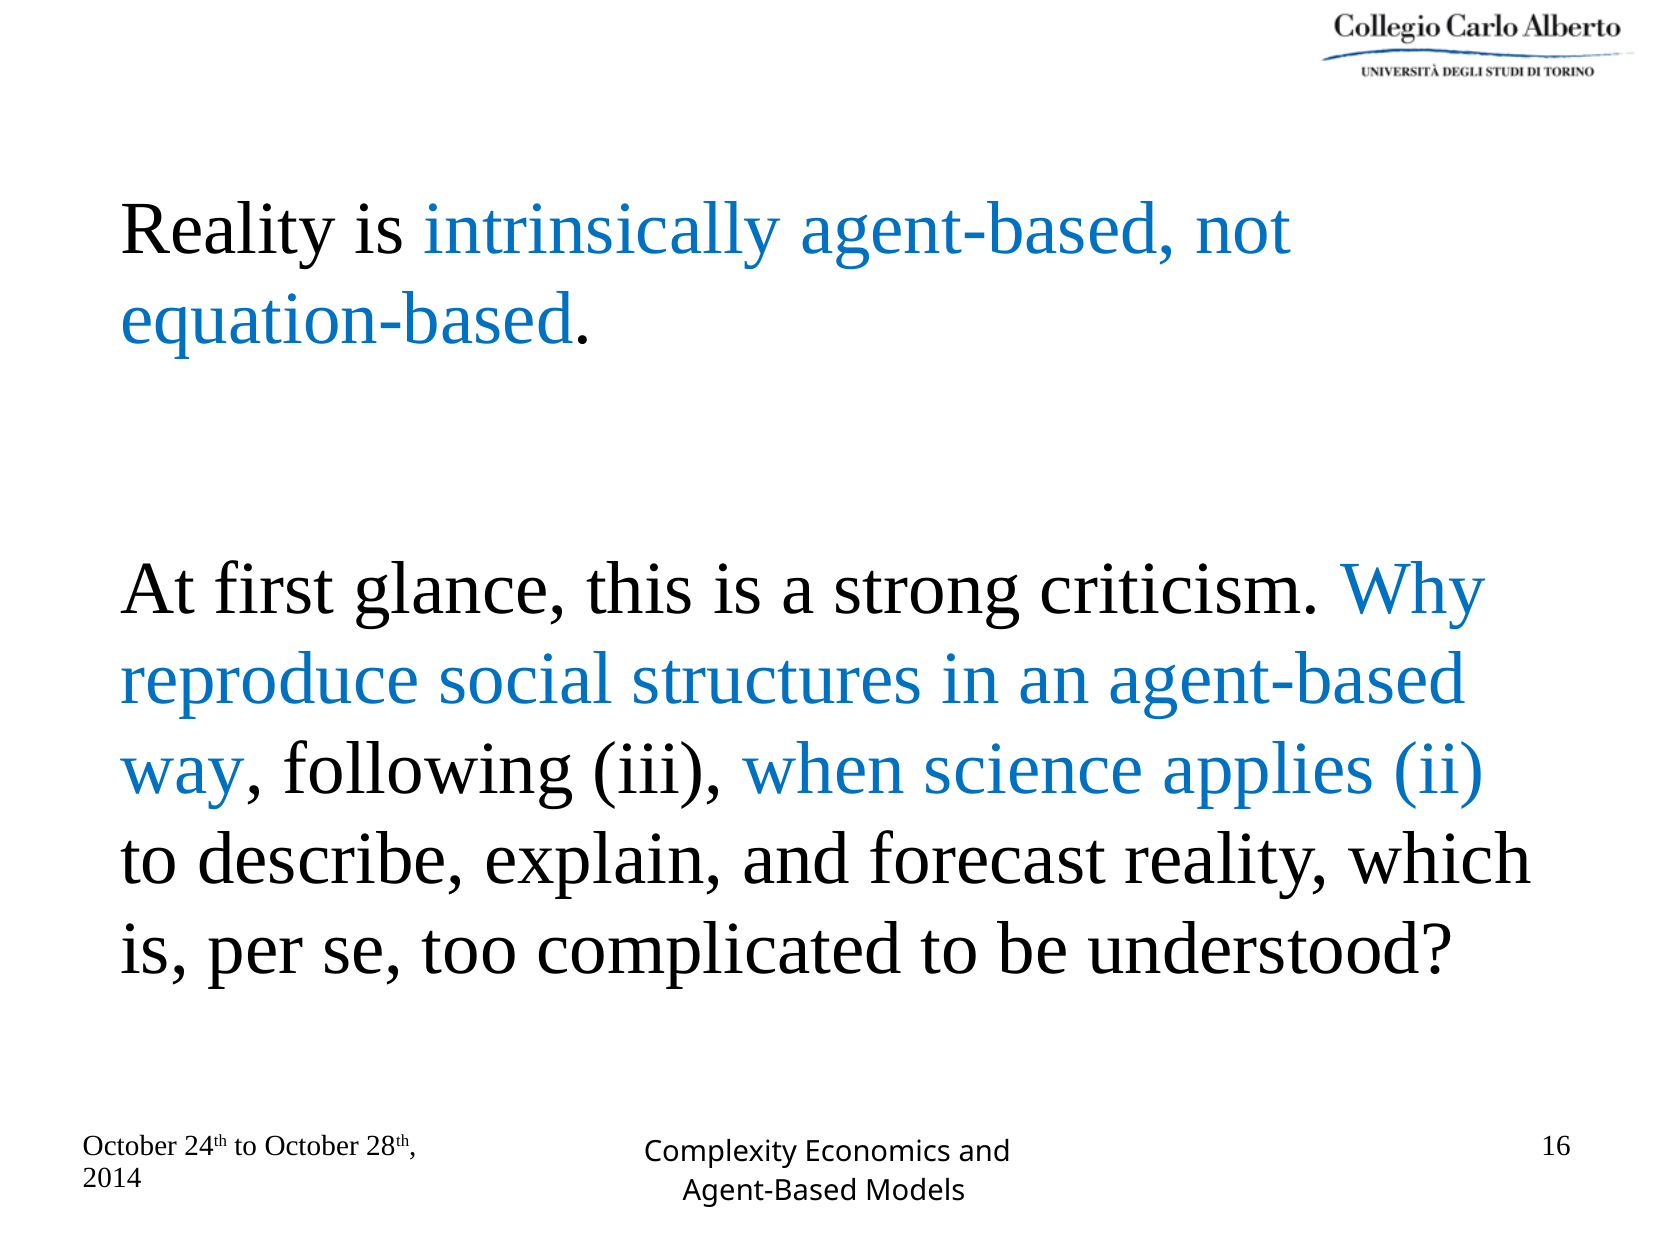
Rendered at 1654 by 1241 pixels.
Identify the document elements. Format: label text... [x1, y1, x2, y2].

text_box Reality is intrinsically agent-based, not equation-based. At first glance, this is a strong criticism. Why reproduce social structures in an agent-based way, following (iii), when science applies (ii) to describe, explain, and forecast reality, which is, per se, too complicated to be understood? [105, 170, 1576, 1087]
picture [1312, 0, 1645, 92]
